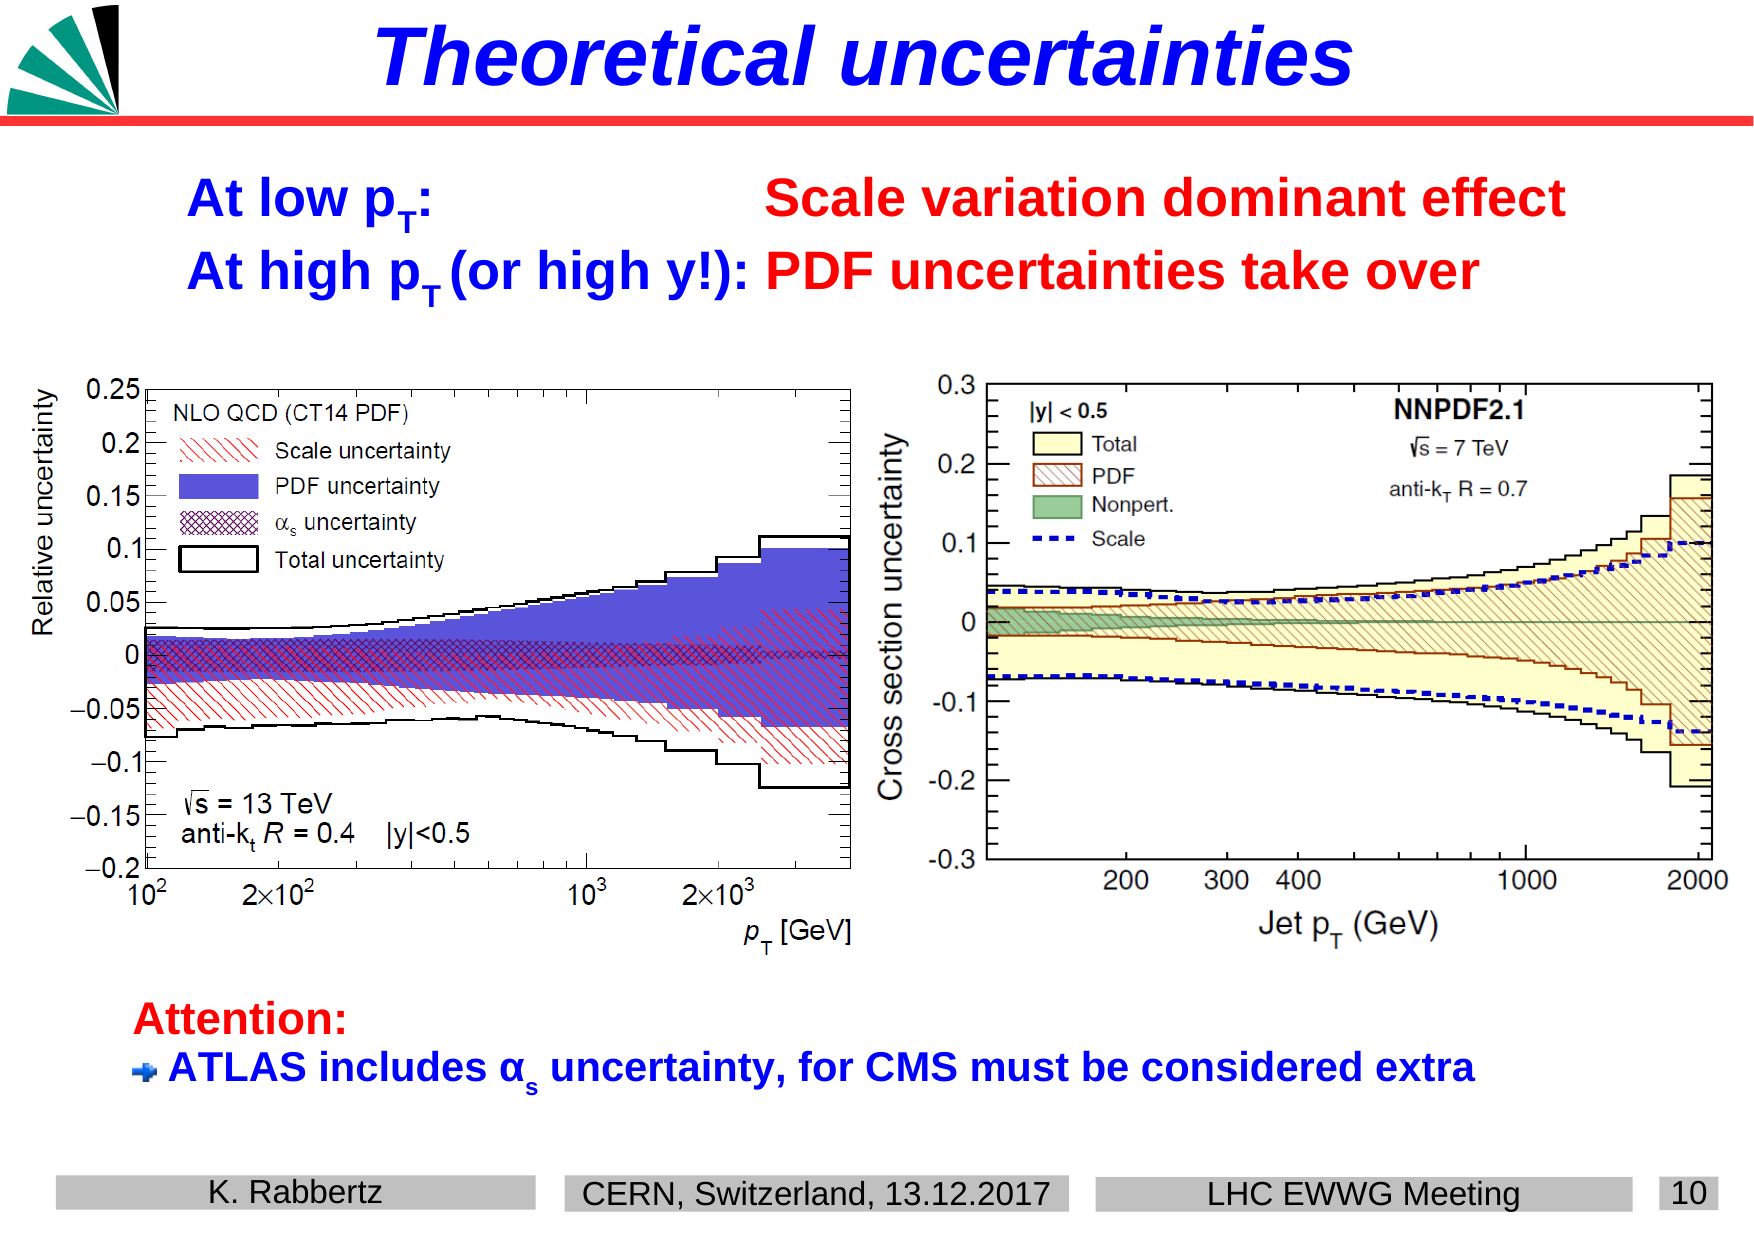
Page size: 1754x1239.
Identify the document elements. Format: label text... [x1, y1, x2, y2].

title Theoretical uncertainties [123, 0, 1606, 114]
text_box Attention: ATLAS includes αs uncertainty, for CMS must be considered extra [120, 987, 1481, 1108]
picture [20, 363, 1737, 963]
picture [7, 5, 119, 116]
text_box At low pT: Scale variation dominant effect At high pT (or high y!): PDF uncertainties take over [174, 161, 1579, 321]
